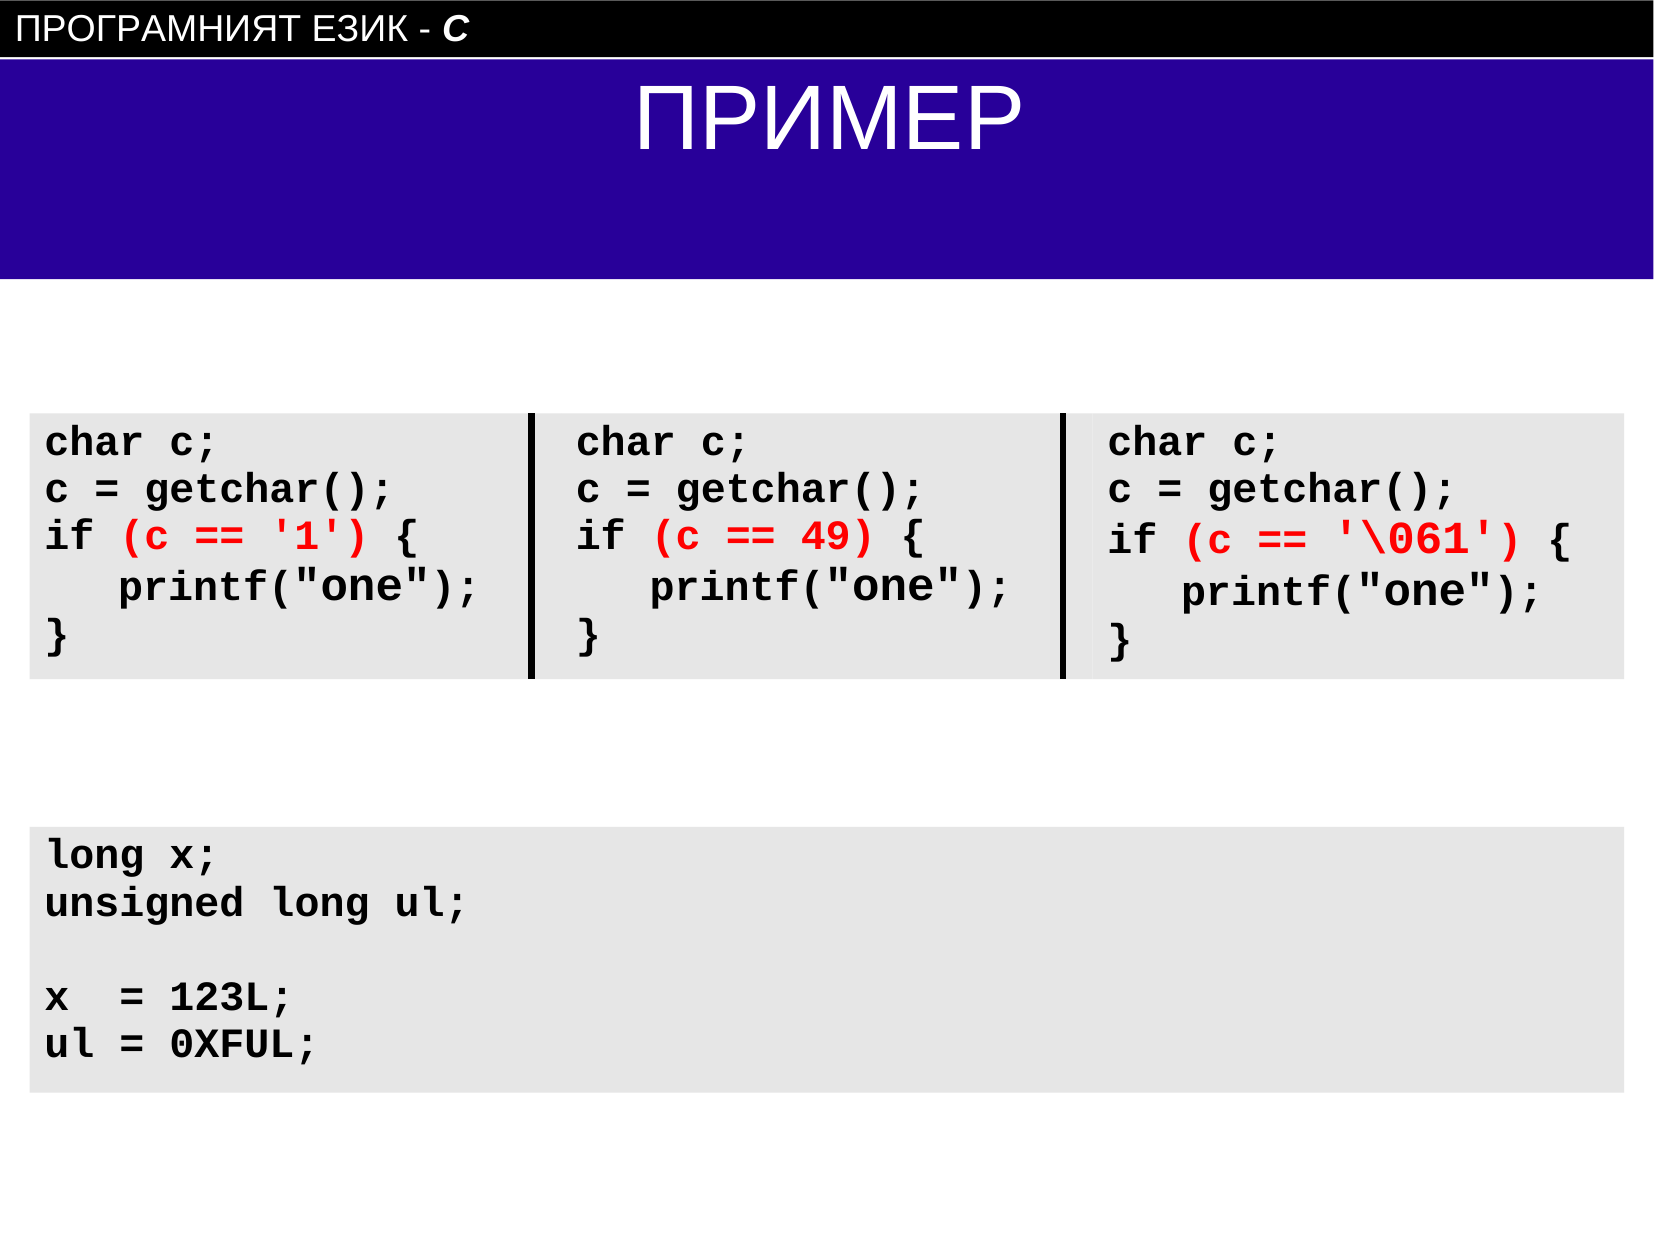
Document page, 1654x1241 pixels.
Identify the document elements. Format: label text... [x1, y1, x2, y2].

text_box long x; unsigned long ul; x = 123L; ul = 0XFUL; [29, 826, 1625, 1093]
text_box char c; c = getchar(); if (c == 49) { printf("one"); } [561, 413, 1092, 680]
text_box ПРИМЕР [0, 59, 1654, 280]
text_box char c; c = getchar(); if (c == '1') { printf("one"); } [29, 413, 561, 680]
text_box char c; c = getchar(); if (c == '\061') { printf("one"); } [1092, 413, 1625, 680]
text_box ПРОГРАМНИЯT ЕЗИК - С [0, 0, 1654, 58]
